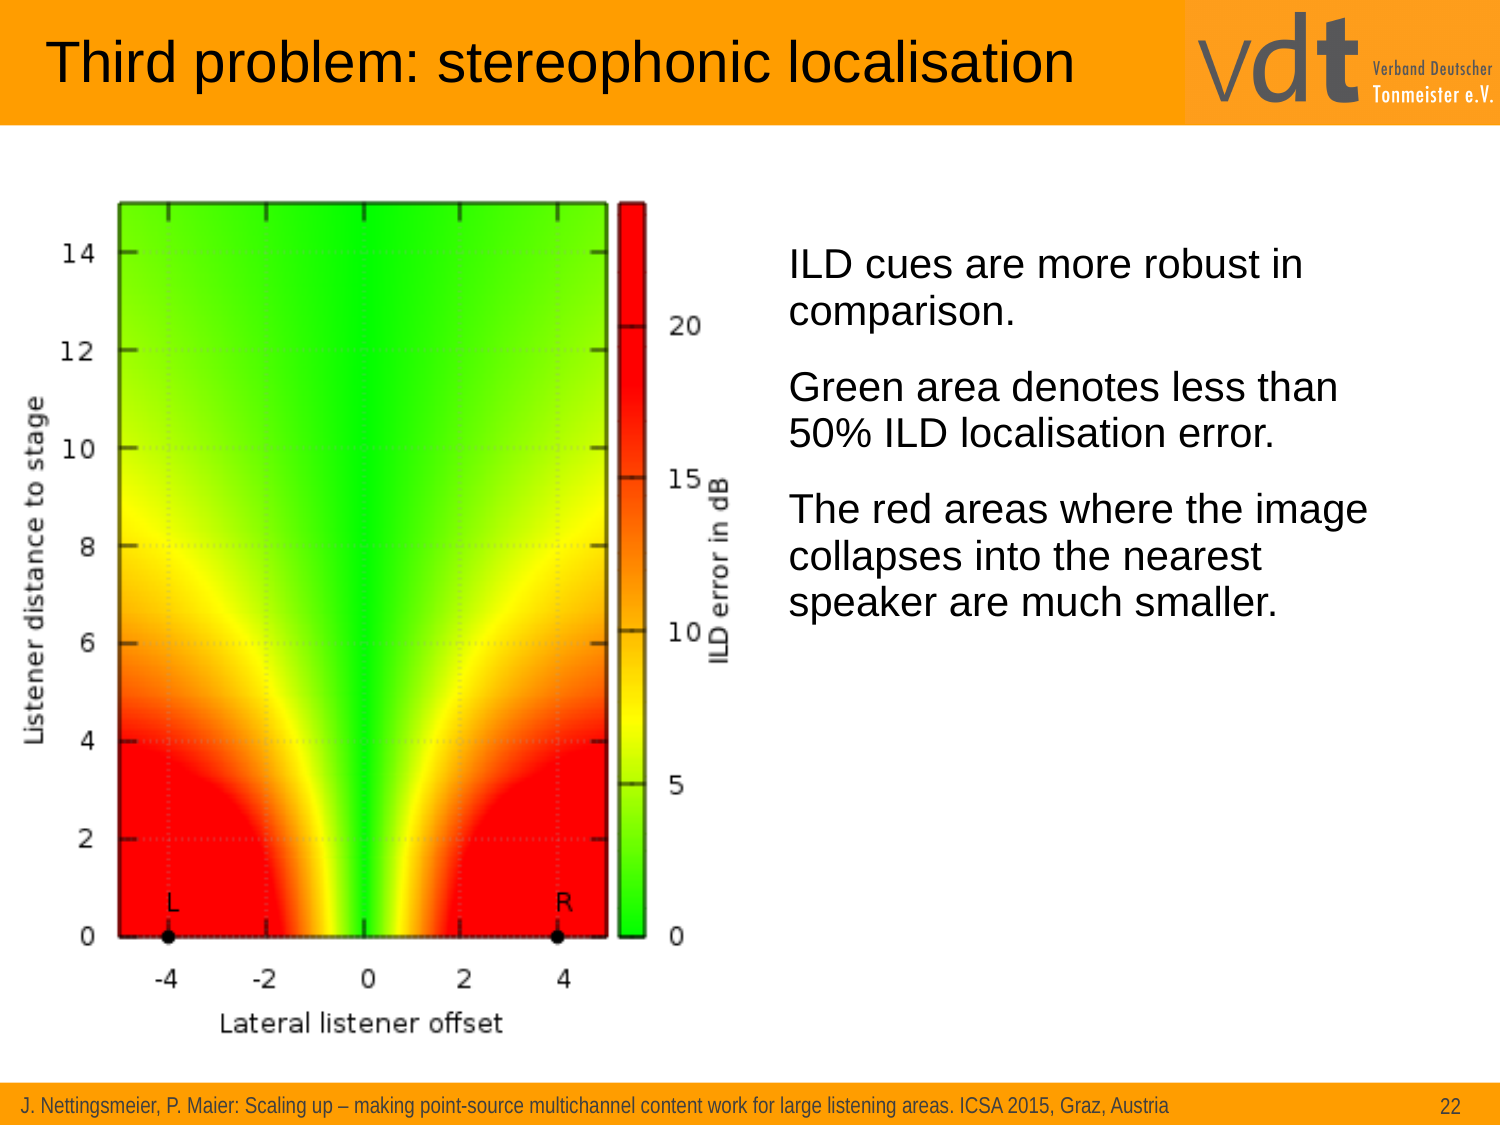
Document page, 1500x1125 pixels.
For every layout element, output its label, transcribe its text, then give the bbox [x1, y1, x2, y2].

picture [1185, 0, 1500, 124]
title Third problem: stereophonic localisation [45, 0, 1171, 126]
picture [12, 135, 748, 1065]
list ILD cues are more robust in comparison. Green area denotes less than 50% ILD localisation error. The red areas where the image collapses into the nearest speaker are much smaller. [717, 164, 1408, 1066]
